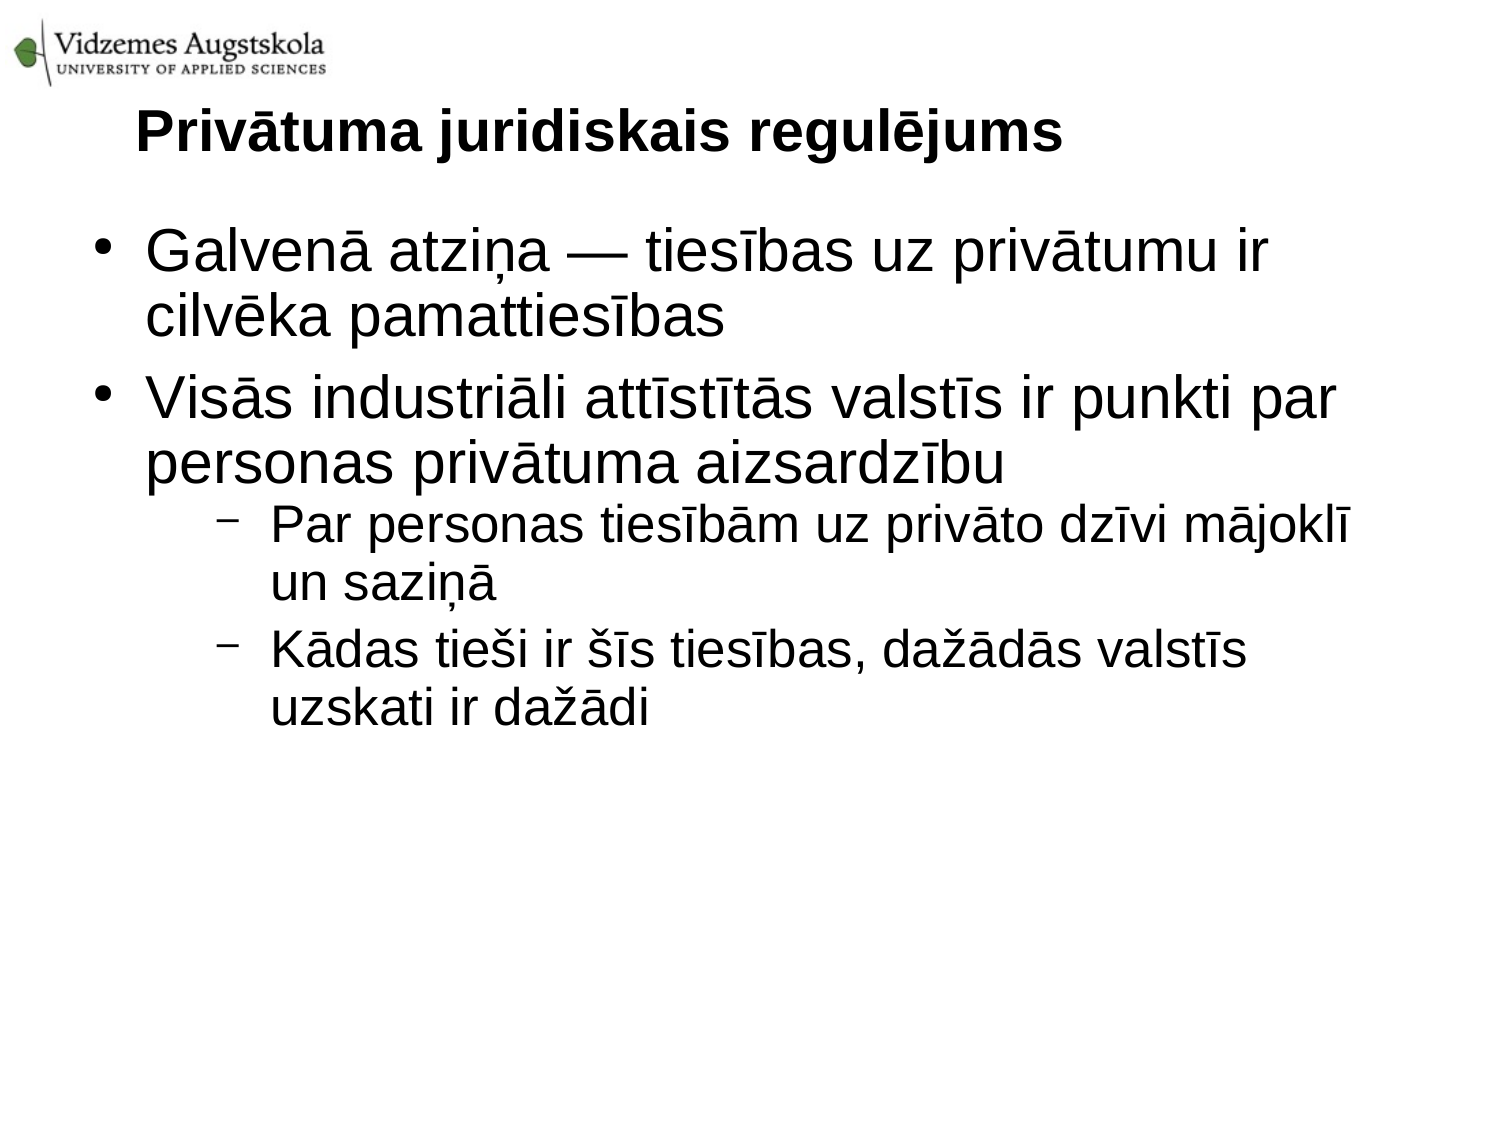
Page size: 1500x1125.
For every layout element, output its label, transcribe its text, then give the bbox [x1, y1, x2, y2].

title Privātuma juridiskais regulējums [85, 87, 1372, 177]
picture [5, 2, 334, 102]
list Galvenā atziņa — tiesības uz privātumu ir cilvēka pamattiesības Visās industriāli attīstītās valstīs ir punkti par personas privātuma aizsardzību Par personas tiesībām uz privāto dzīvi mājoklī un saziņā Kādas tieši ir šīs tiesības, dažādās valstīs uzskati ir dažādi [74, 214, 1424, 1004]
